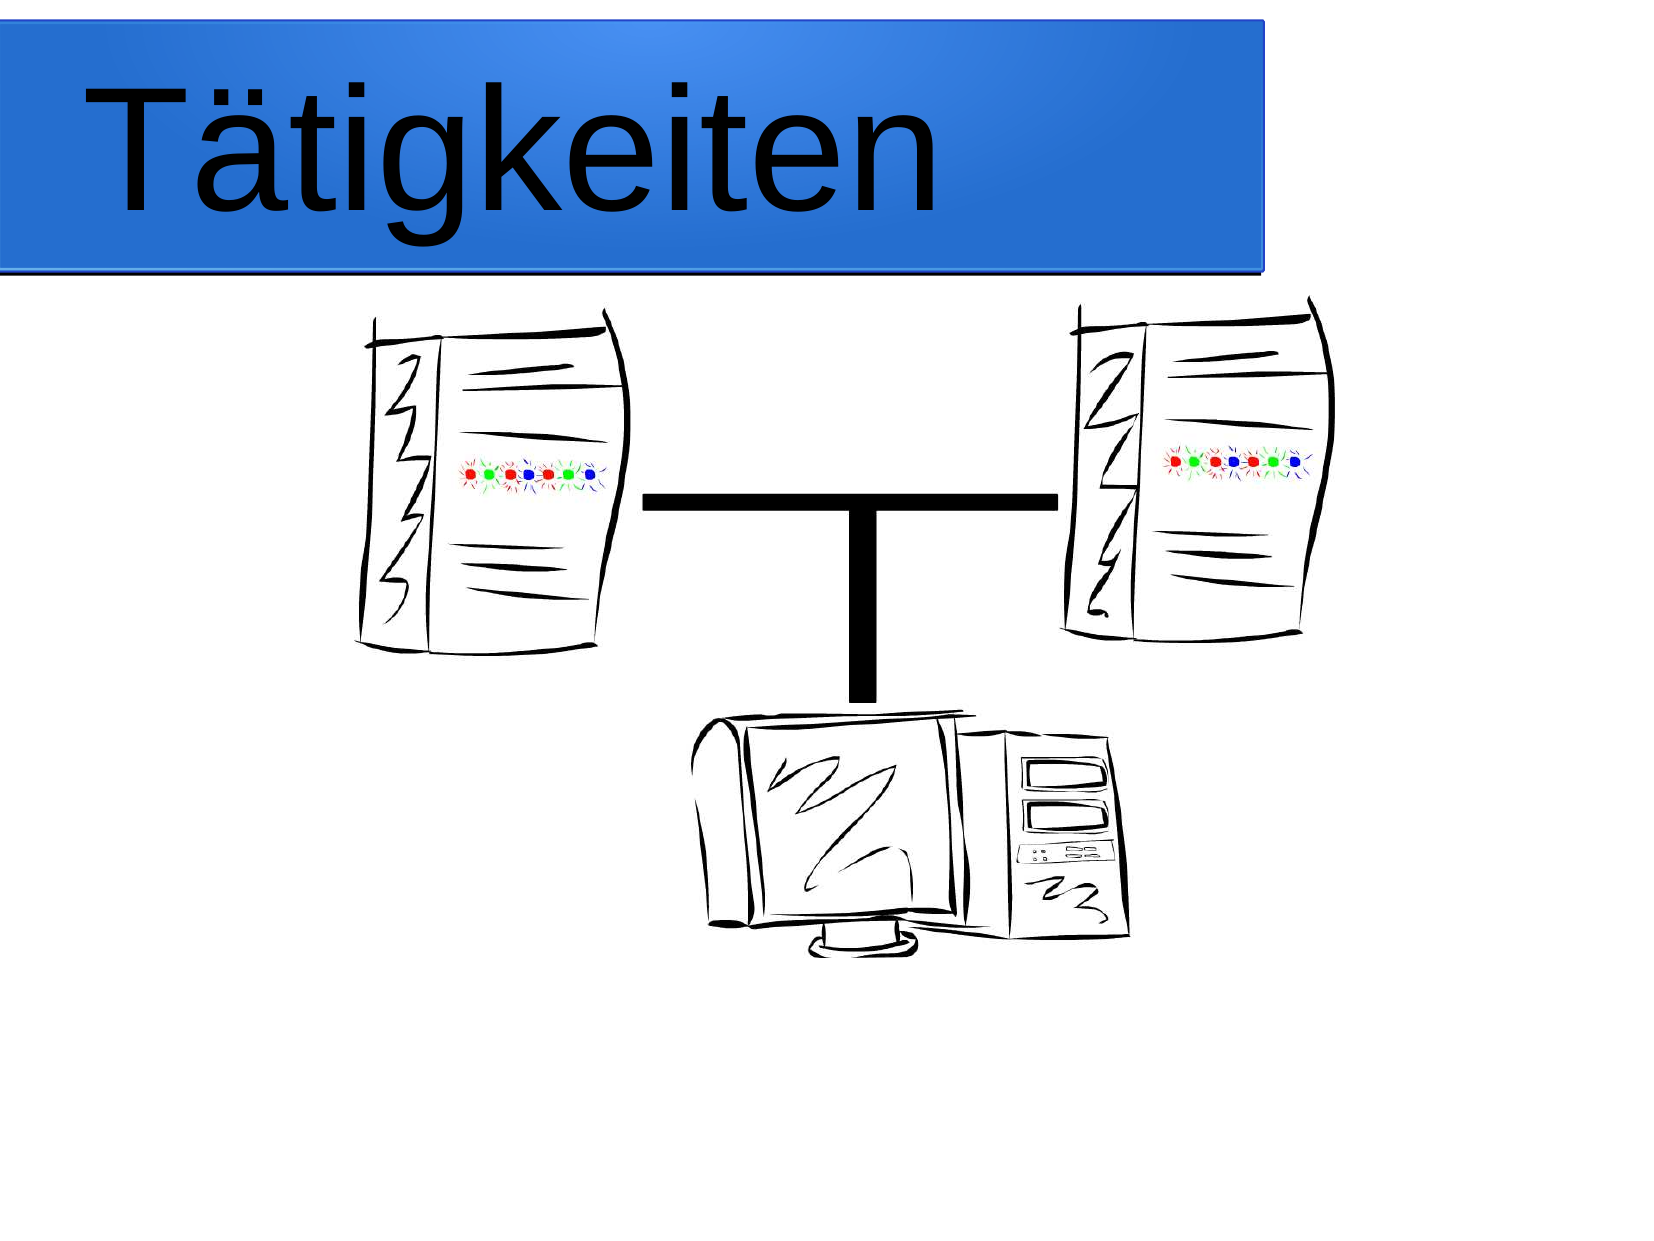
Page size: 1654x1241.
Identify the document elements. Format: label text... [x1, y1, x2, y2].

title Tätigkeiten [82, 47, 1235, 252]
picture [354, 295, 1335, 958]
